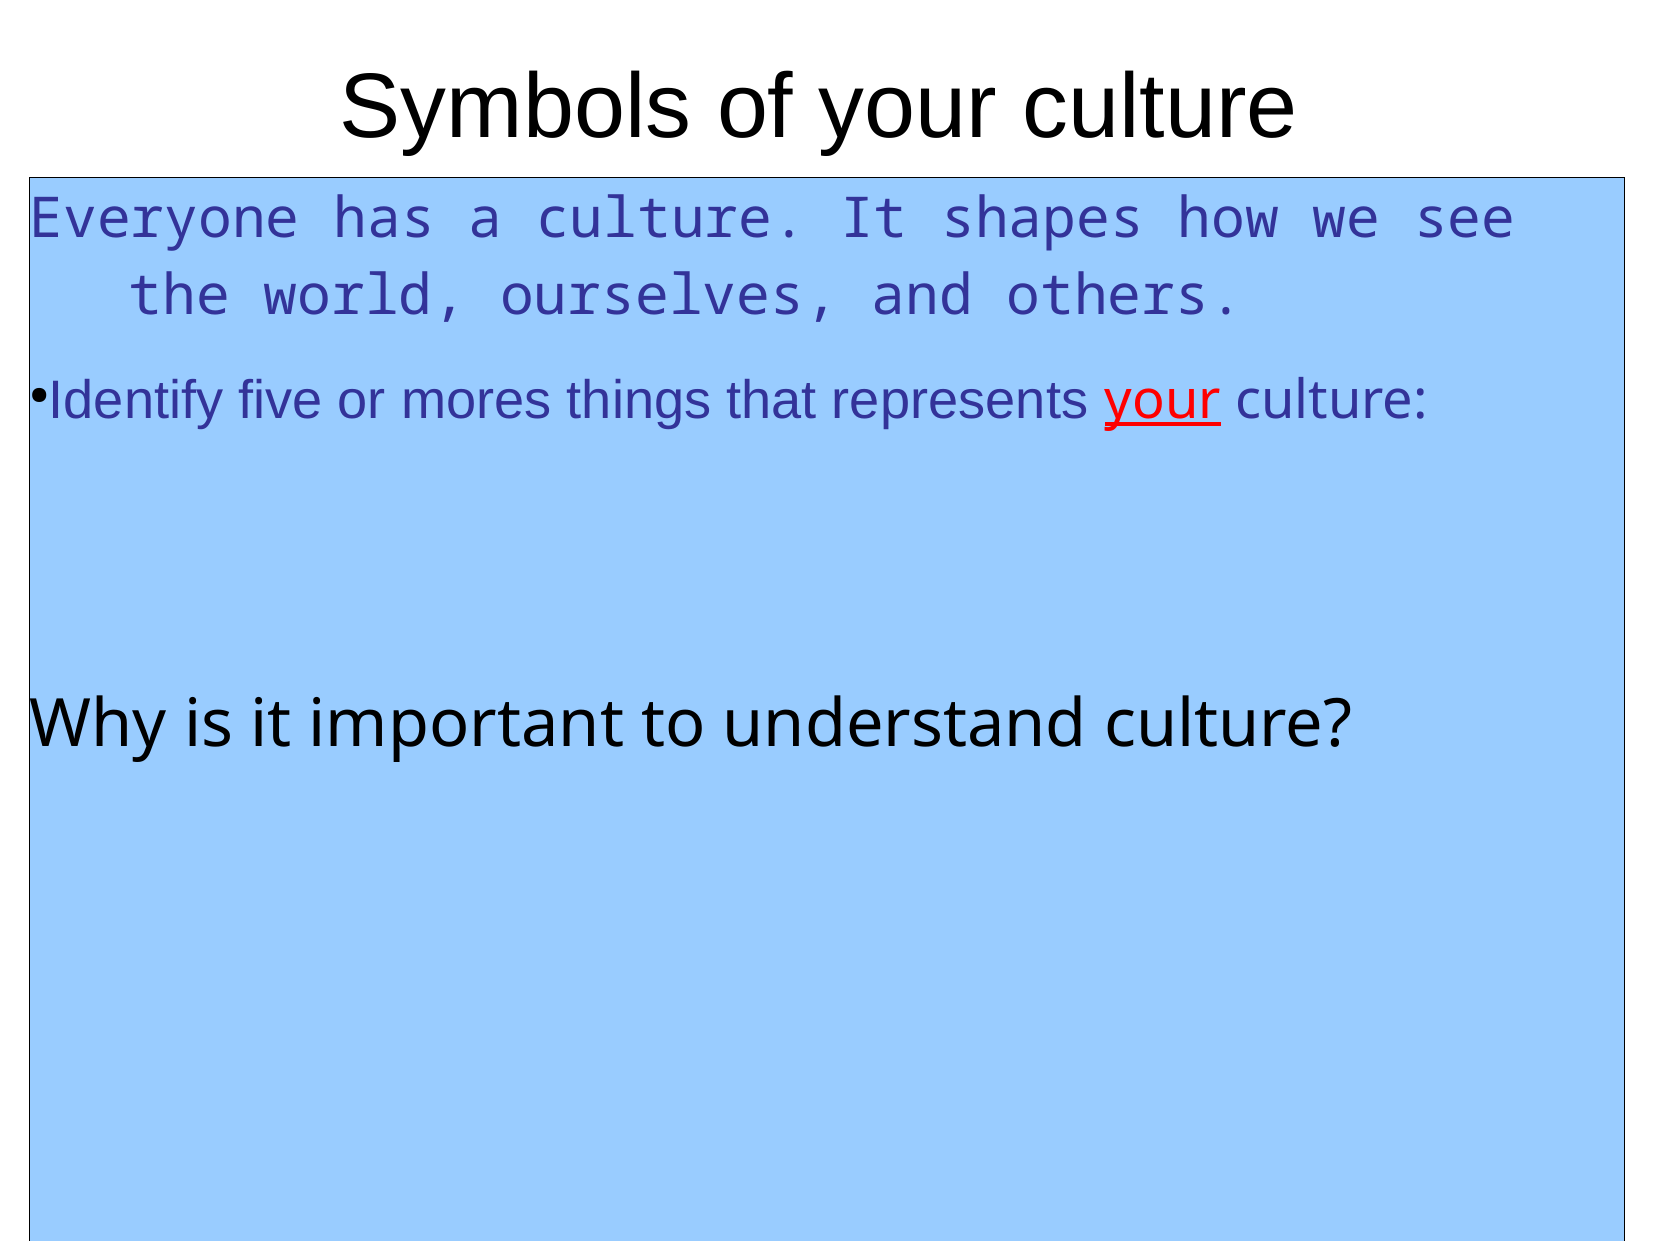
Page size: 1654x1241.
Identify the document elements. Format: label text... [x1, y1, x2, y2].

title Symbols of your culture [75, 0, 1564, 177]
text_box Everyone has a culture. It shapes how we see the world, ourselves, and others. Identify five or mores things that represents your culture: Why is it important to understand culture? [29, 177, 1625, 1241]
